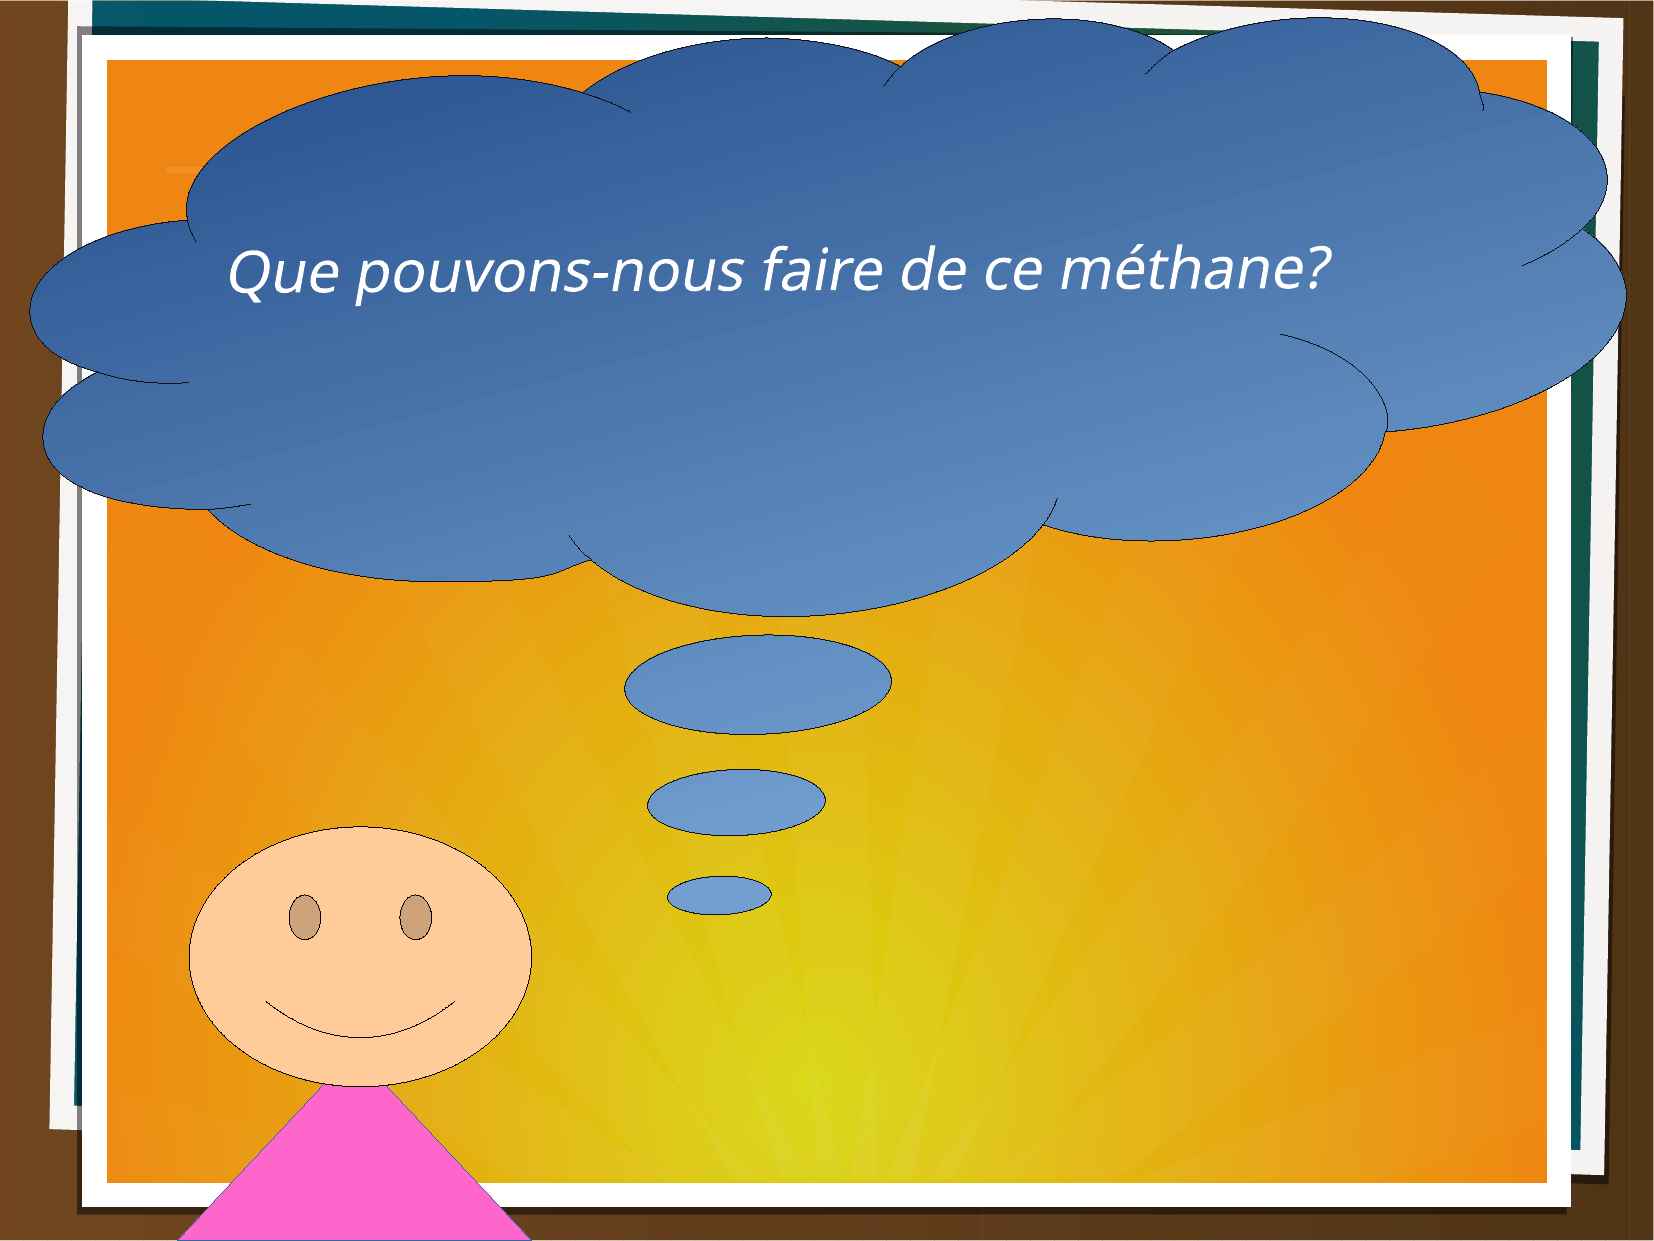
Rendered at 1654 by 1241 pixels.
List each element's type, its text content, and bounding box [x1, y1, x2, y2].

text_box Que pouvons-nous faire de ce méthane? [624, 634, 892, 735]
text_box Que pouvons-nous faire de ce méthane? [667, 876, 772, 915]
text_box [177, 826, 532, 1241]
text_box Que pouvons-nous faire de ce méthane? [647, 769, 826, 836]
text_box Que pouvons-nous faire de ce méthane? [29, 17, 1627, 617]
